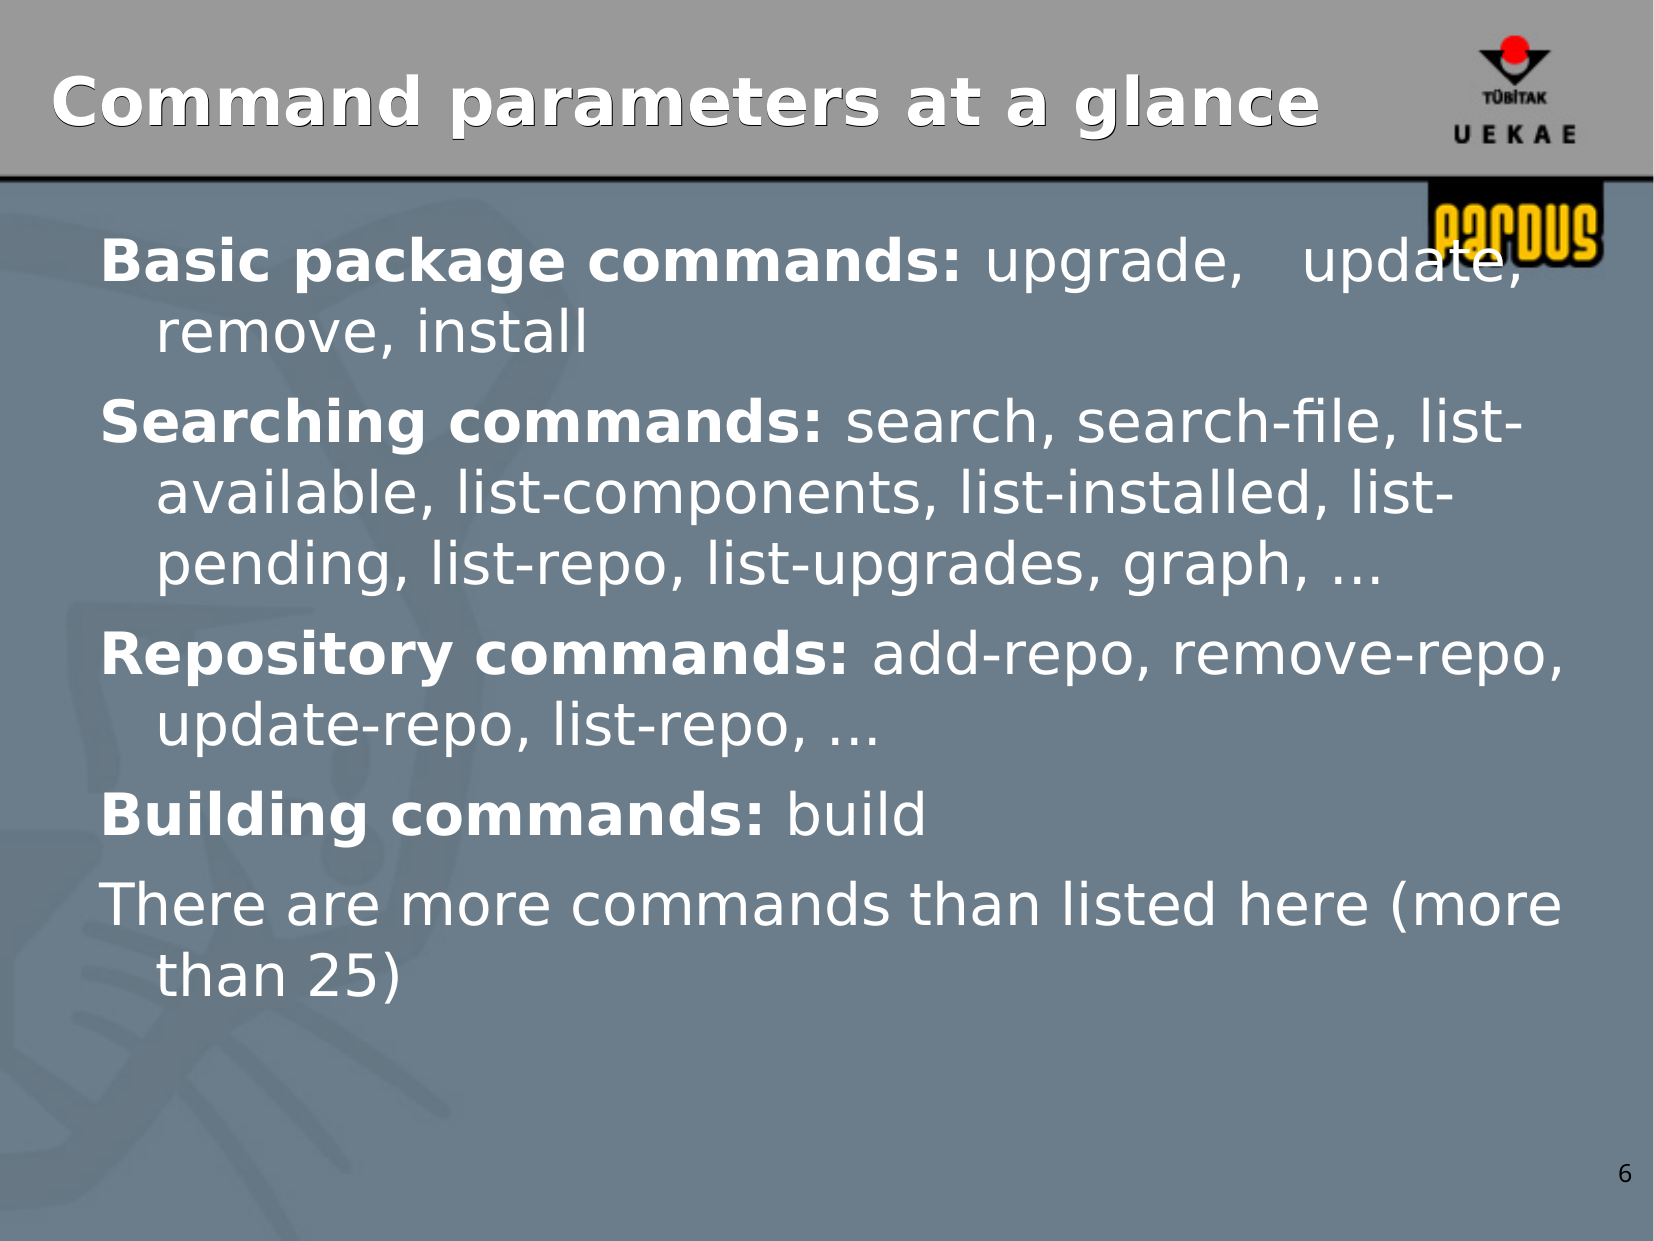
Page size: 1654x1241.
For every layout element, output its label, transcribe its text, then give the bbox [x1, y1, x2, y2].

list Basic package commands: upgrade, update, remove, install Searching commands: search, search-file, list-available, list-components, list-installed, list-pending, list-repo, list-upgrades, graph, ... Repository commands: add-repo, remove-repo, update-repo, list-repo, ... Building commands: build There are more commands than listed here (more than 25) [84, 216, 1595, 1015]
picture [0, 0, 1654, 1241]
title Command parameters at a glance [35, 43, 1449, 158]
